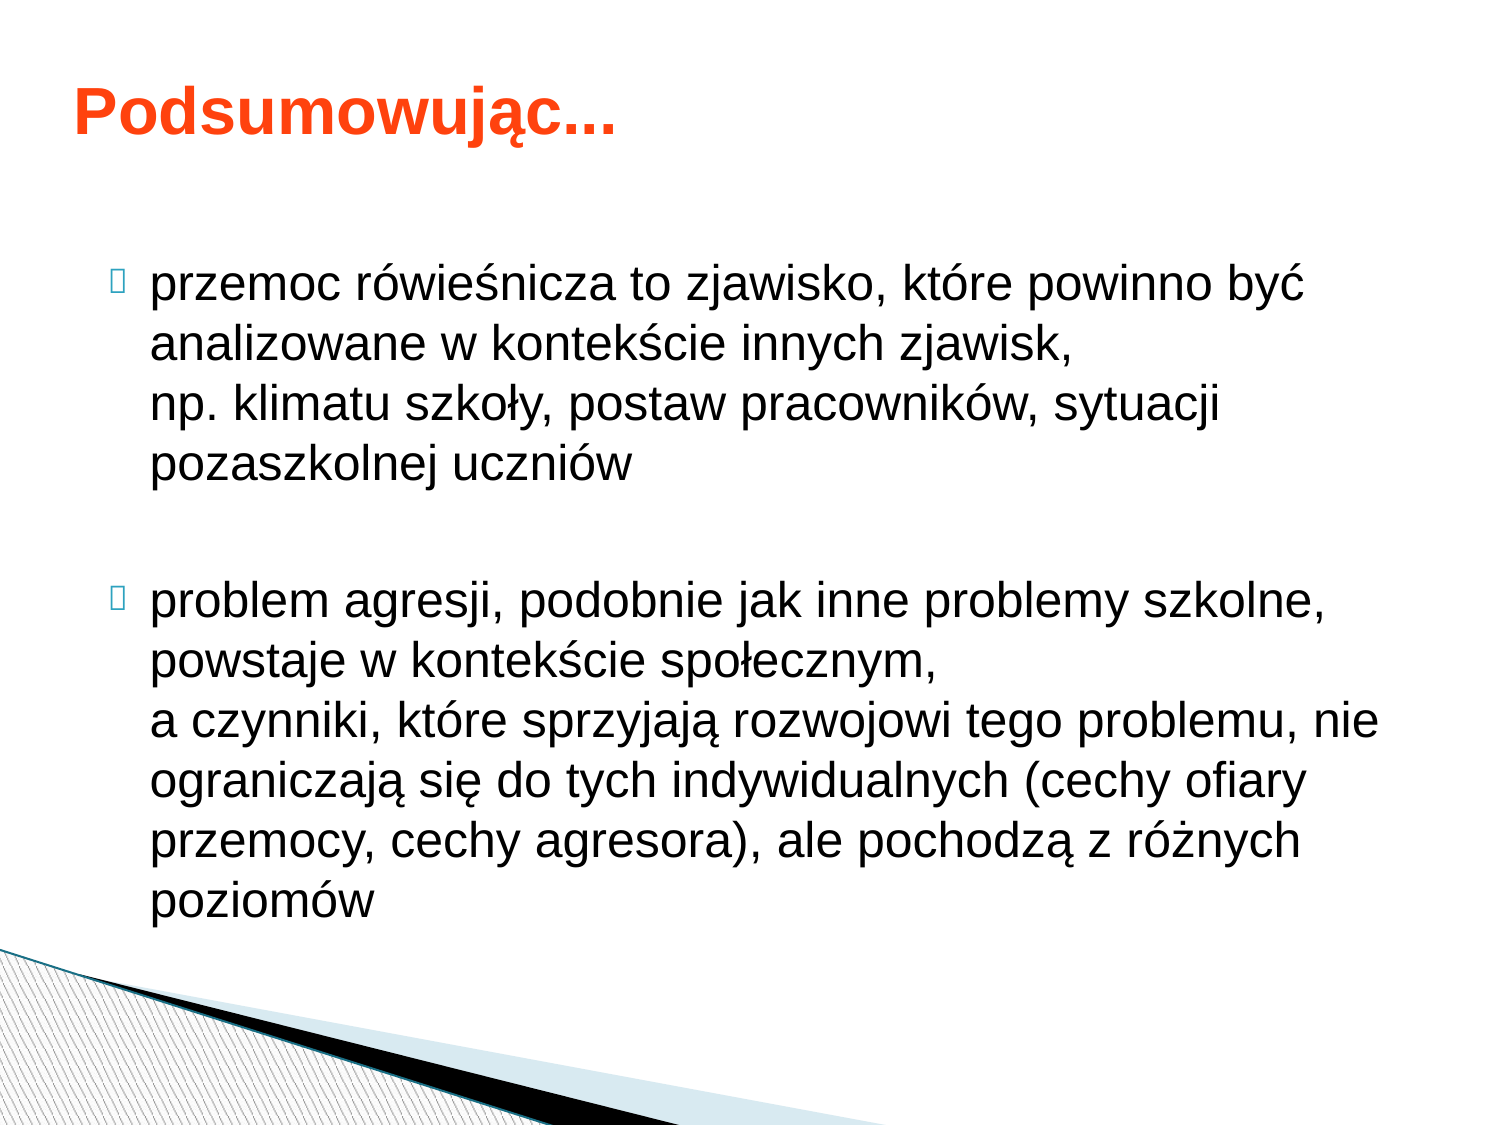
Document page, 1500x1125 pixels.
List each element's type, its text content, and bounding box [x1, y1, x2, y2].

picture [0, 952, 543, 1125]
title Podsumowując... [59, 60, 1409, 249]
list przemoc rówieśnicza to zjawisko, które powinno być analizowane w kontekście innych zjawisk, np. klimatu szkoły, postaw pracowników, sytuacji pozaszkolnej uczniów problem agresji, podobnie jak inne problemy szkolne, powstaje w kontekście społecznym, a czynniki, które sprzyjają rozwojowi tego problemu, nie ograniczają się do tych indywidualnych (cechy ofiary przemocy, cechy agresora), ale pochodzą z różnych poziomów [75, 242, 1425, 965]
